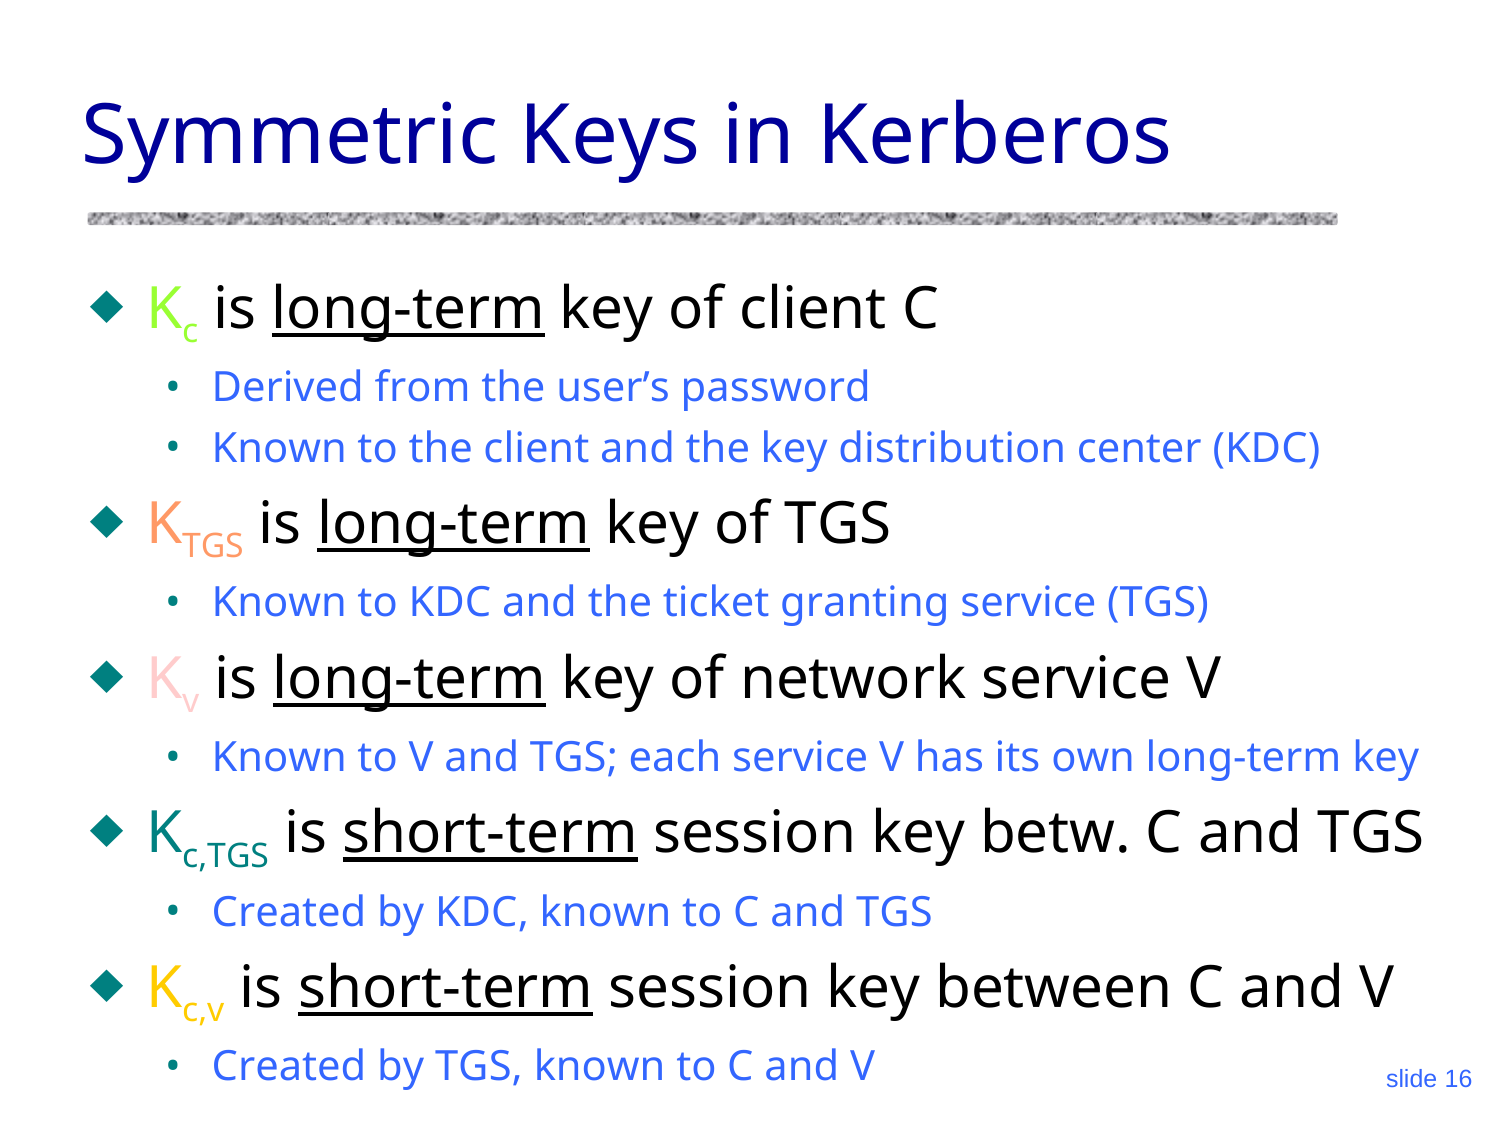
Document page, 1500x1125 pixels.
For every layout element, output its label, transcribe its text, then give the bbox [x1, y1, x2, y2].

text_box slide <number> [1174, 1025, 1488, 1101]
picture [87, 212, 1338, 226]
text_box Symmetric Keys in Kerberos [66, 37, 1342, 188]
text_box Kc is long-term key of client C Derived from the user’s password Known to the client and the key distribution center (KDC) KTGS is long-term key of TGS Known to KDC and the ticket granting service (TGS) Kv is long-term key of network service V Known to V and TGS; each service V has its own long-term key Kc,TGS is short-term session key betw. C and TGS Created by KDC, known to C and TGS Kc,v is short-term session key between C and V Created by TGS, known to C and V [74, 262, 1463, 1075]
